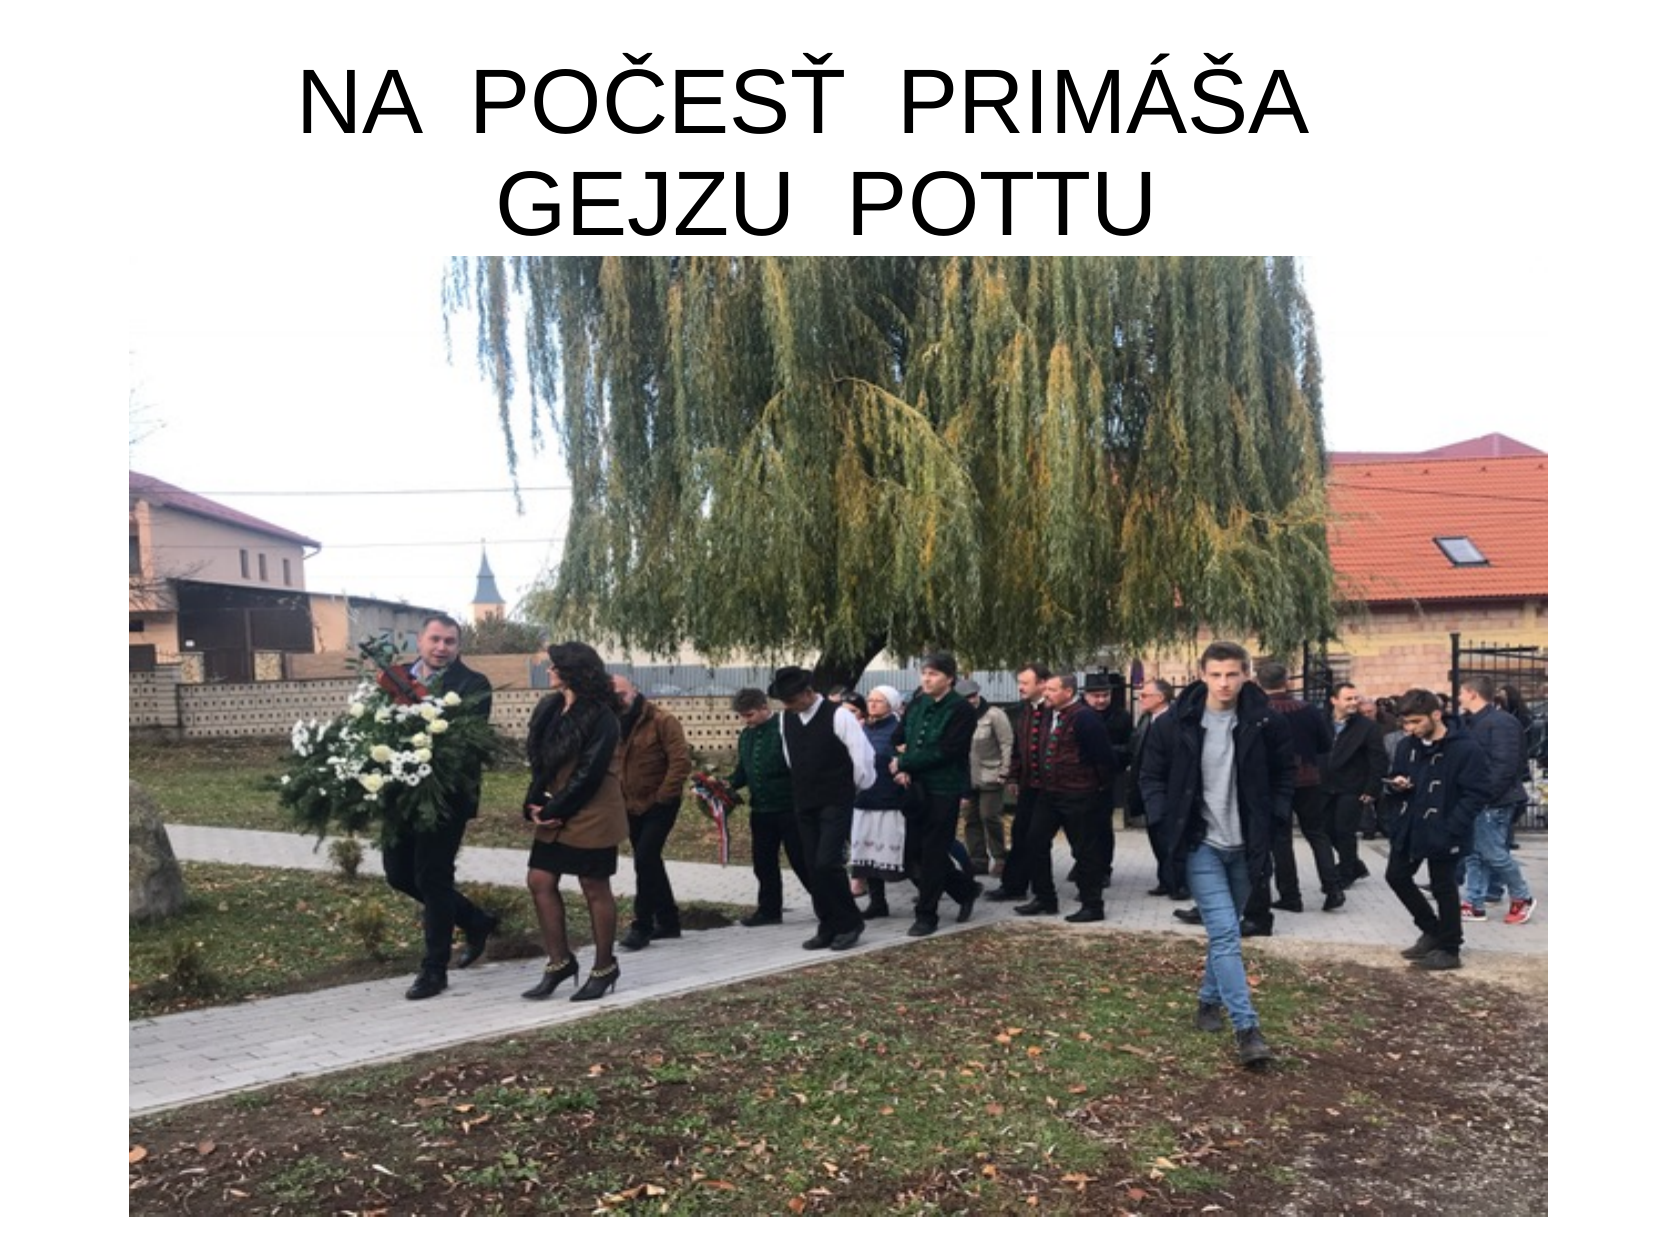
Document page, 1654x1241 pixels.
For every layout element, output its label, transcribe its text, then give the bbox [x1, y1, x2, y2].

title NA POČESŤ PRIMÁŠA GEJZU POTTU [82, 49, 1571, 257]
picture [129, 256, 1548, 1217]
